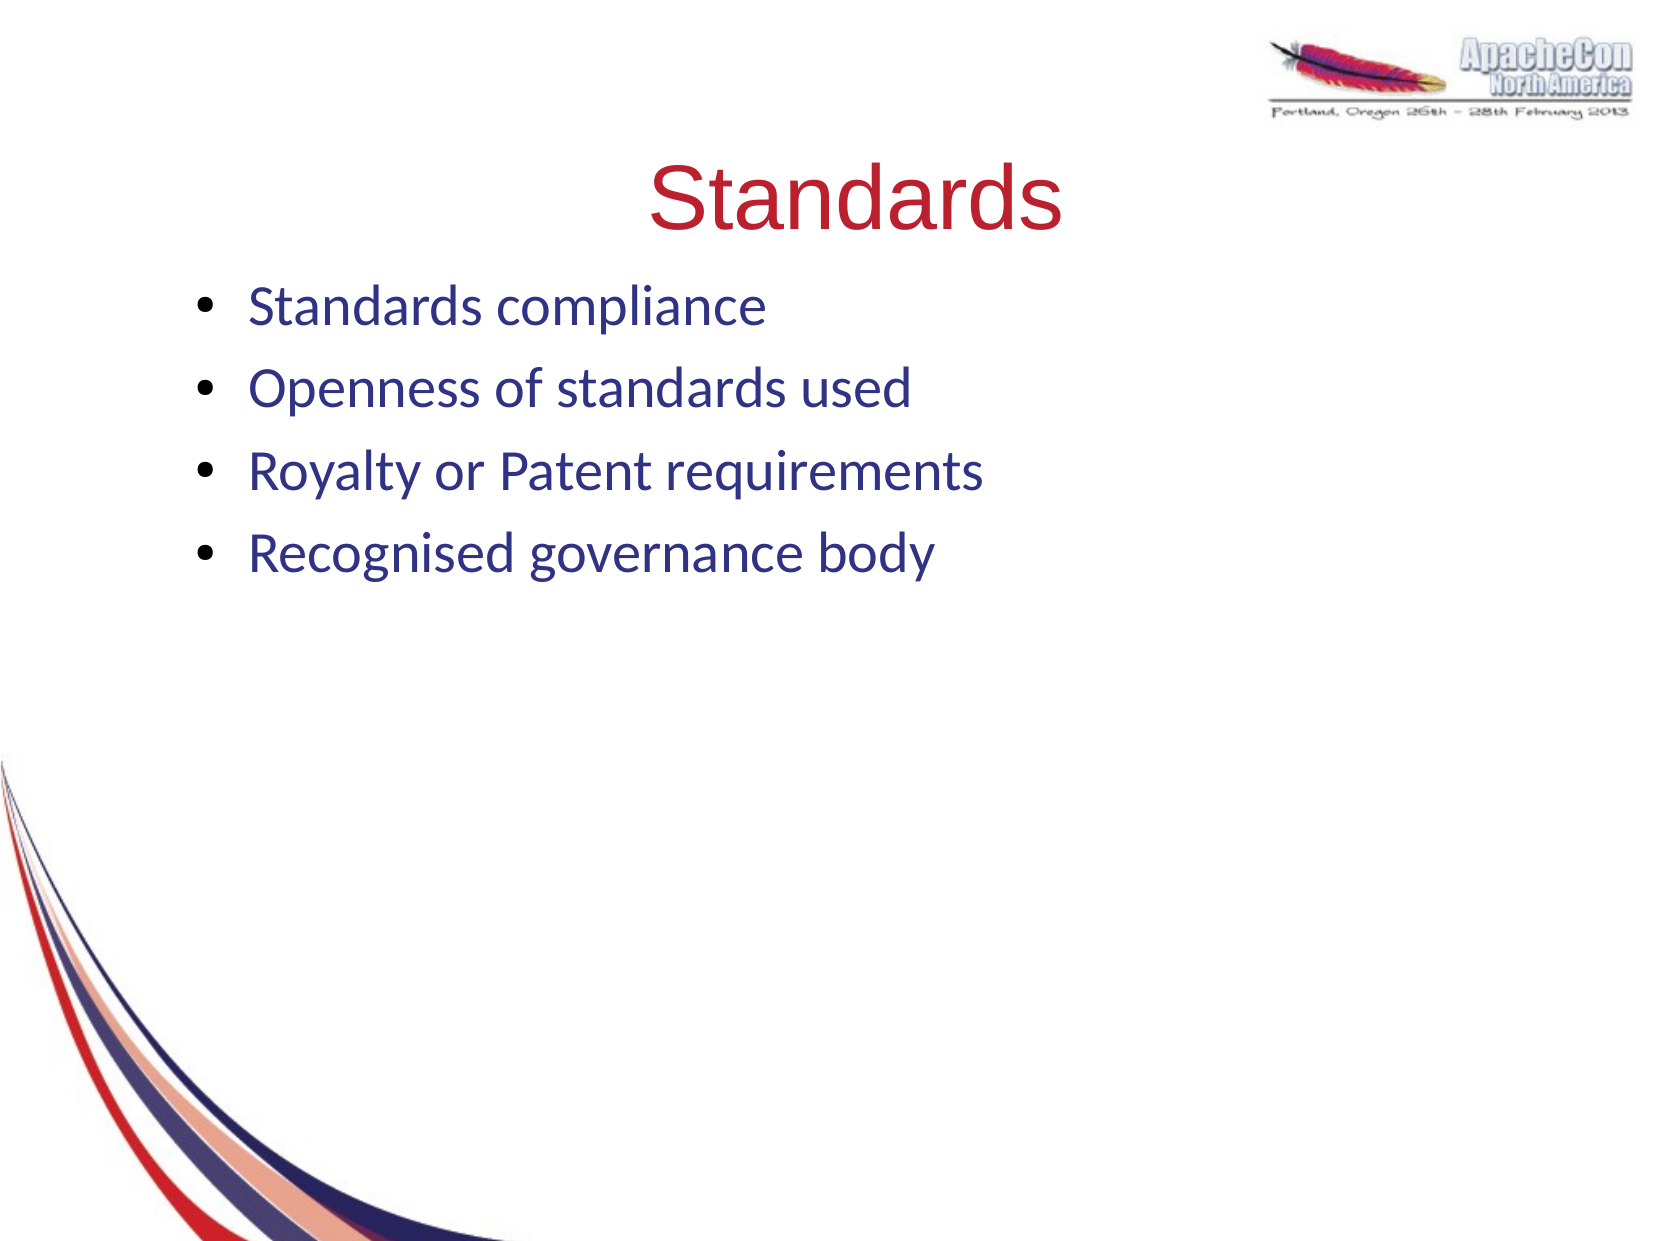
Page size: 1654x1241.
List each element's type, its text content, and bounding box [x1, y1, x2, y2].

title Standards [177, 141, 1536, 254]
picture [0, 0, 1654, 1241]
list Standards compliance Openness of standards used Royalty or Patent requirements Recognised governance body [177, 283, 1536, 1003]
